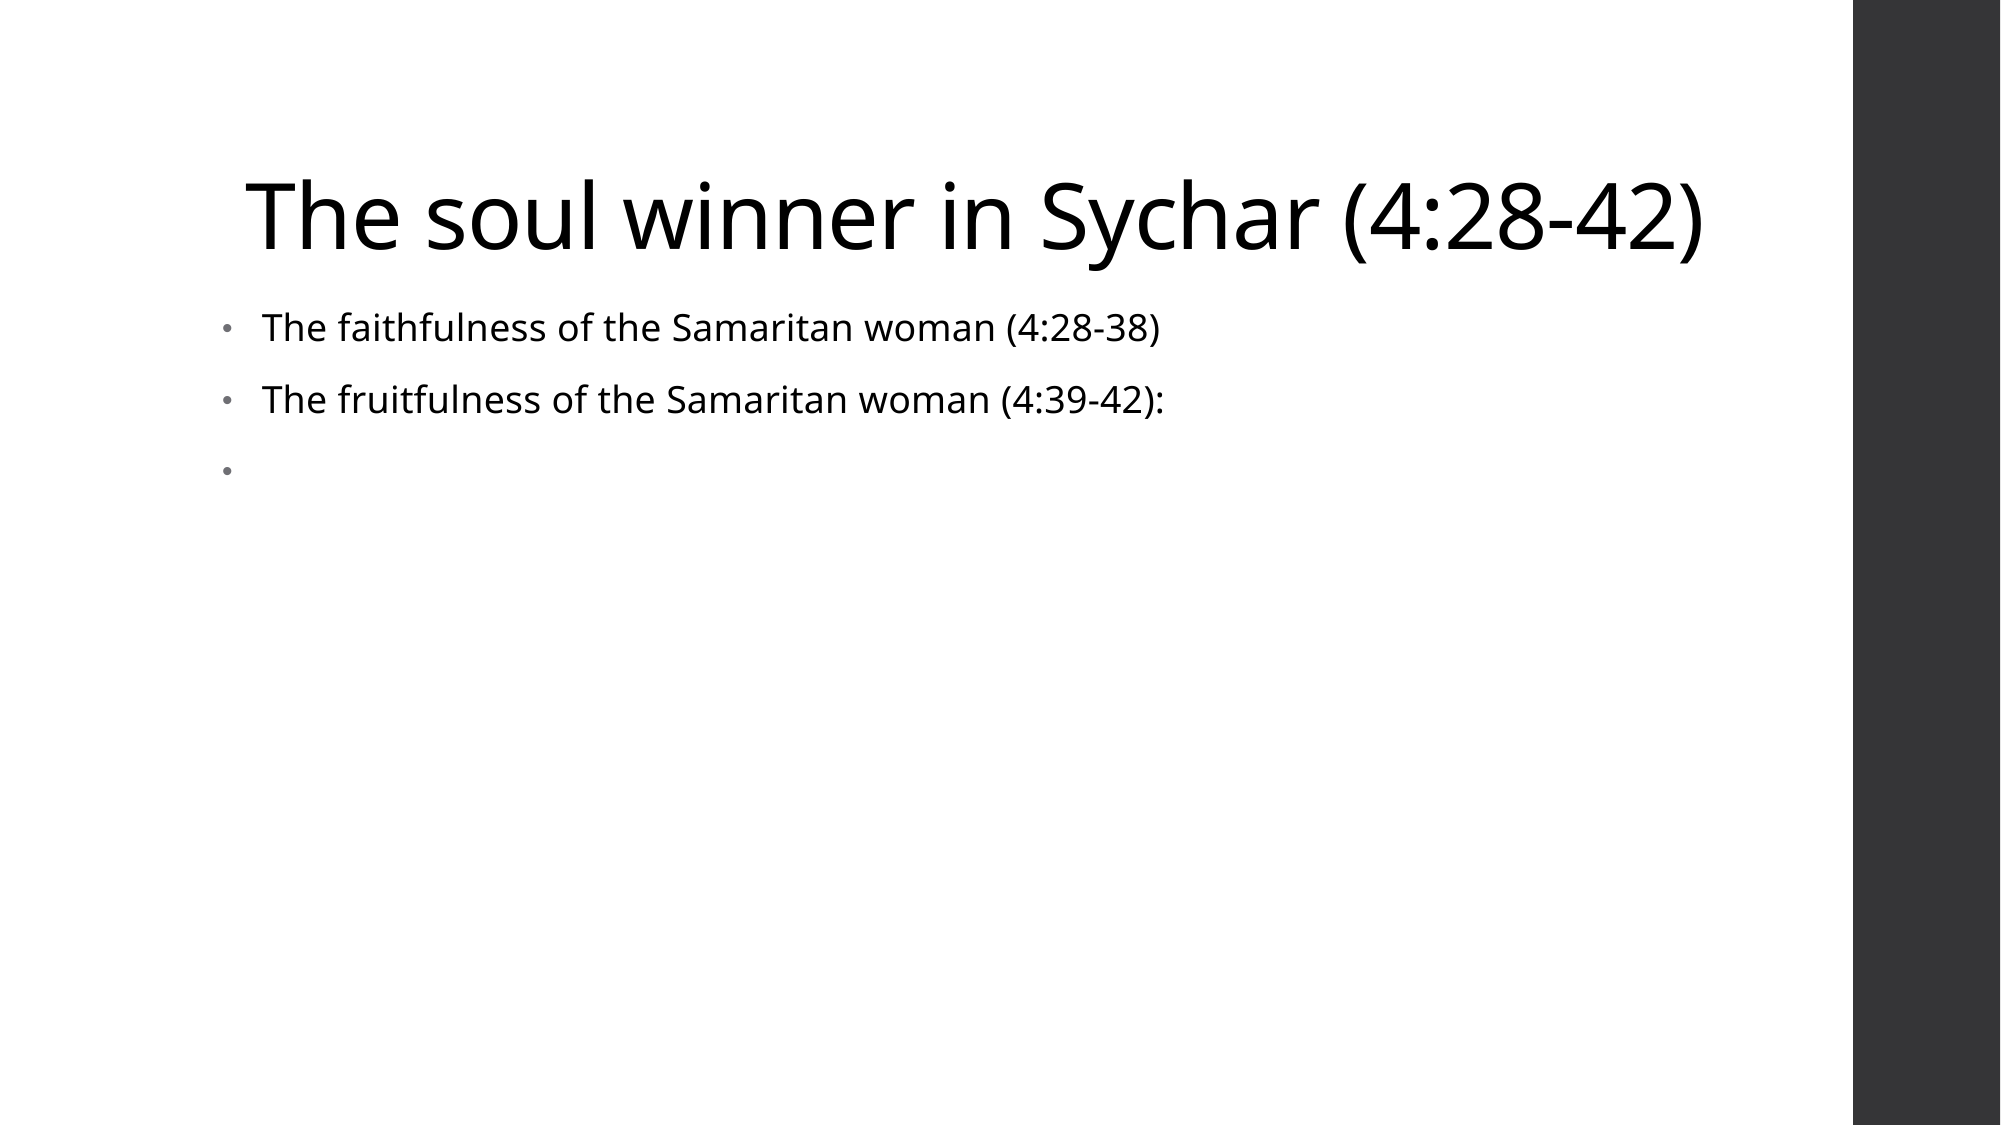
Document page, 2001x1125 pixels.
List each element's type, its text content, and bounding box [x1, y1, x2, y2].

list The faithfulness of the Samaritan woman (4:28-38) The fruitfulness of the Samaritan woman (4:39-42): [206, 299, 1617, 1014]
title The soul winner in Sychar (4:28-42) [206, 60, 1797, 278]
